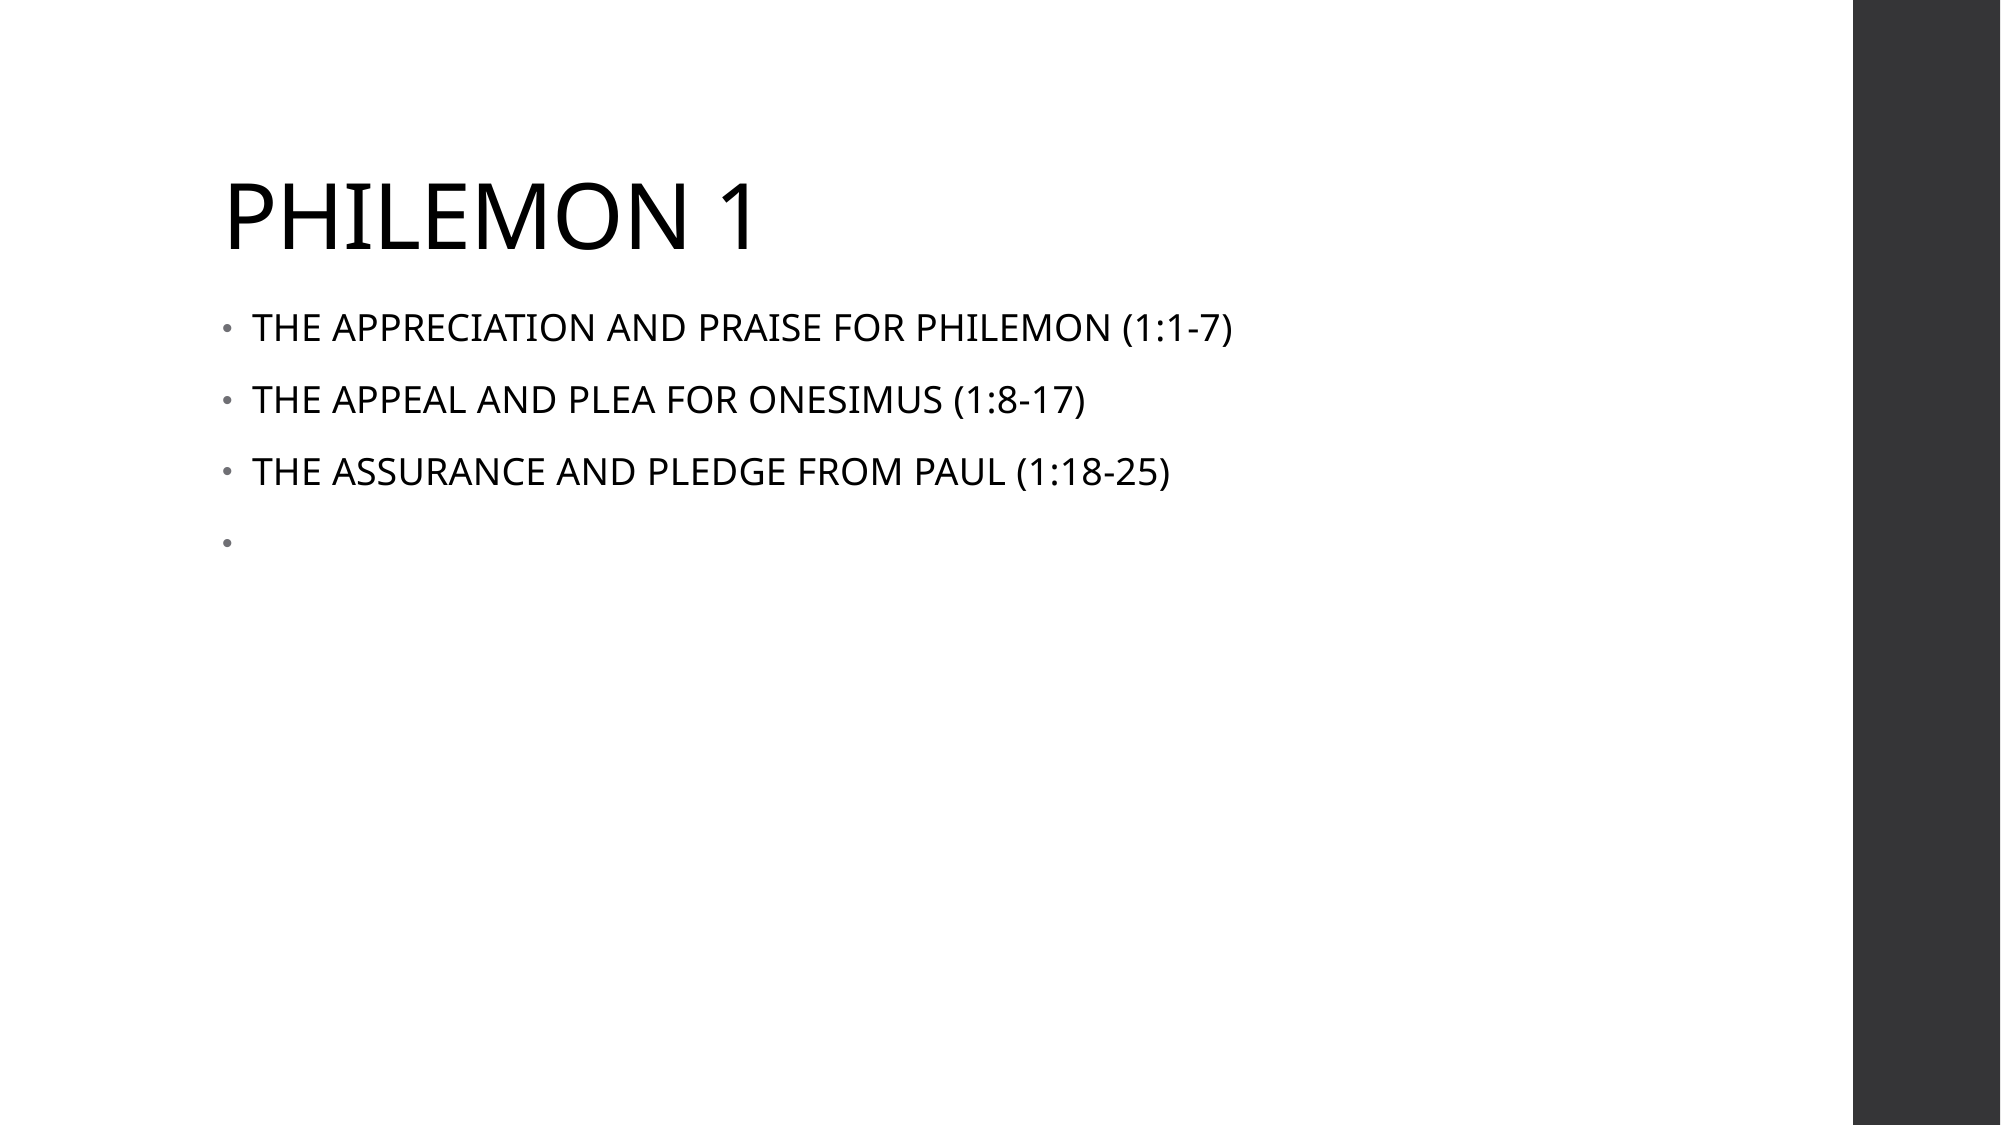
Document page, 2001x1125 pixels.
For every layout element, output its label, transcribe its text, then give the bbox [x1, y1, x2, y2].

title PHILEMON 1 [206, 60, 1797, 278]
list THE APPRECIATION AND PRAISE FOR PHILEMON (1:1-7) THE APPEAL AND PLEA FOR ONESIMUS (1:8-17) THE ASSURANCE AND PLEDGE FROM PAUL (1:18-25) [206, 299, 1617, 1014]
